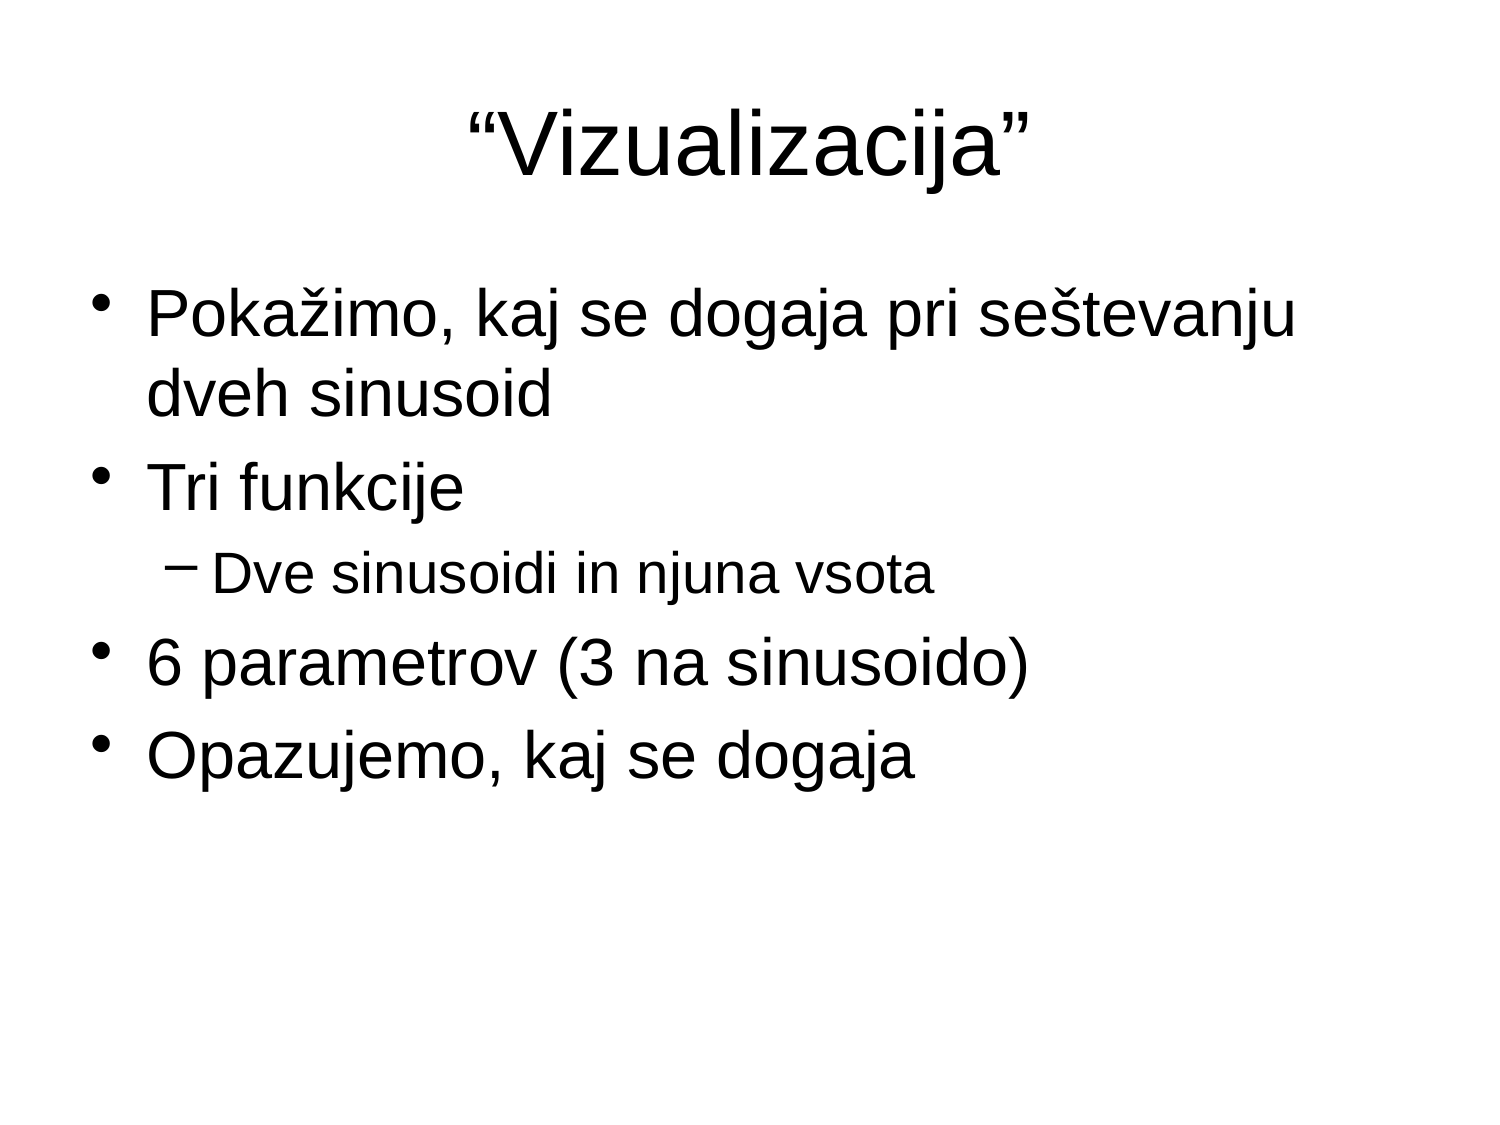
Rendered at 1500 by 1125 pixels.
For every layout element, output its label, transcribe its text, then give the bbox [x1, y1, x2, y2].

title “Vizualizacija” [75, 45, 1425, 233]
list Pokažimo, kaj se dogaja pri seštevanju dveh sinusoid Tri funkcije Dve sinusoidi in njuna vsota 6 parametrov (3 na sinusoido) Opazujemo, kaj se dogaja [75, 262, 1425, 1005]
